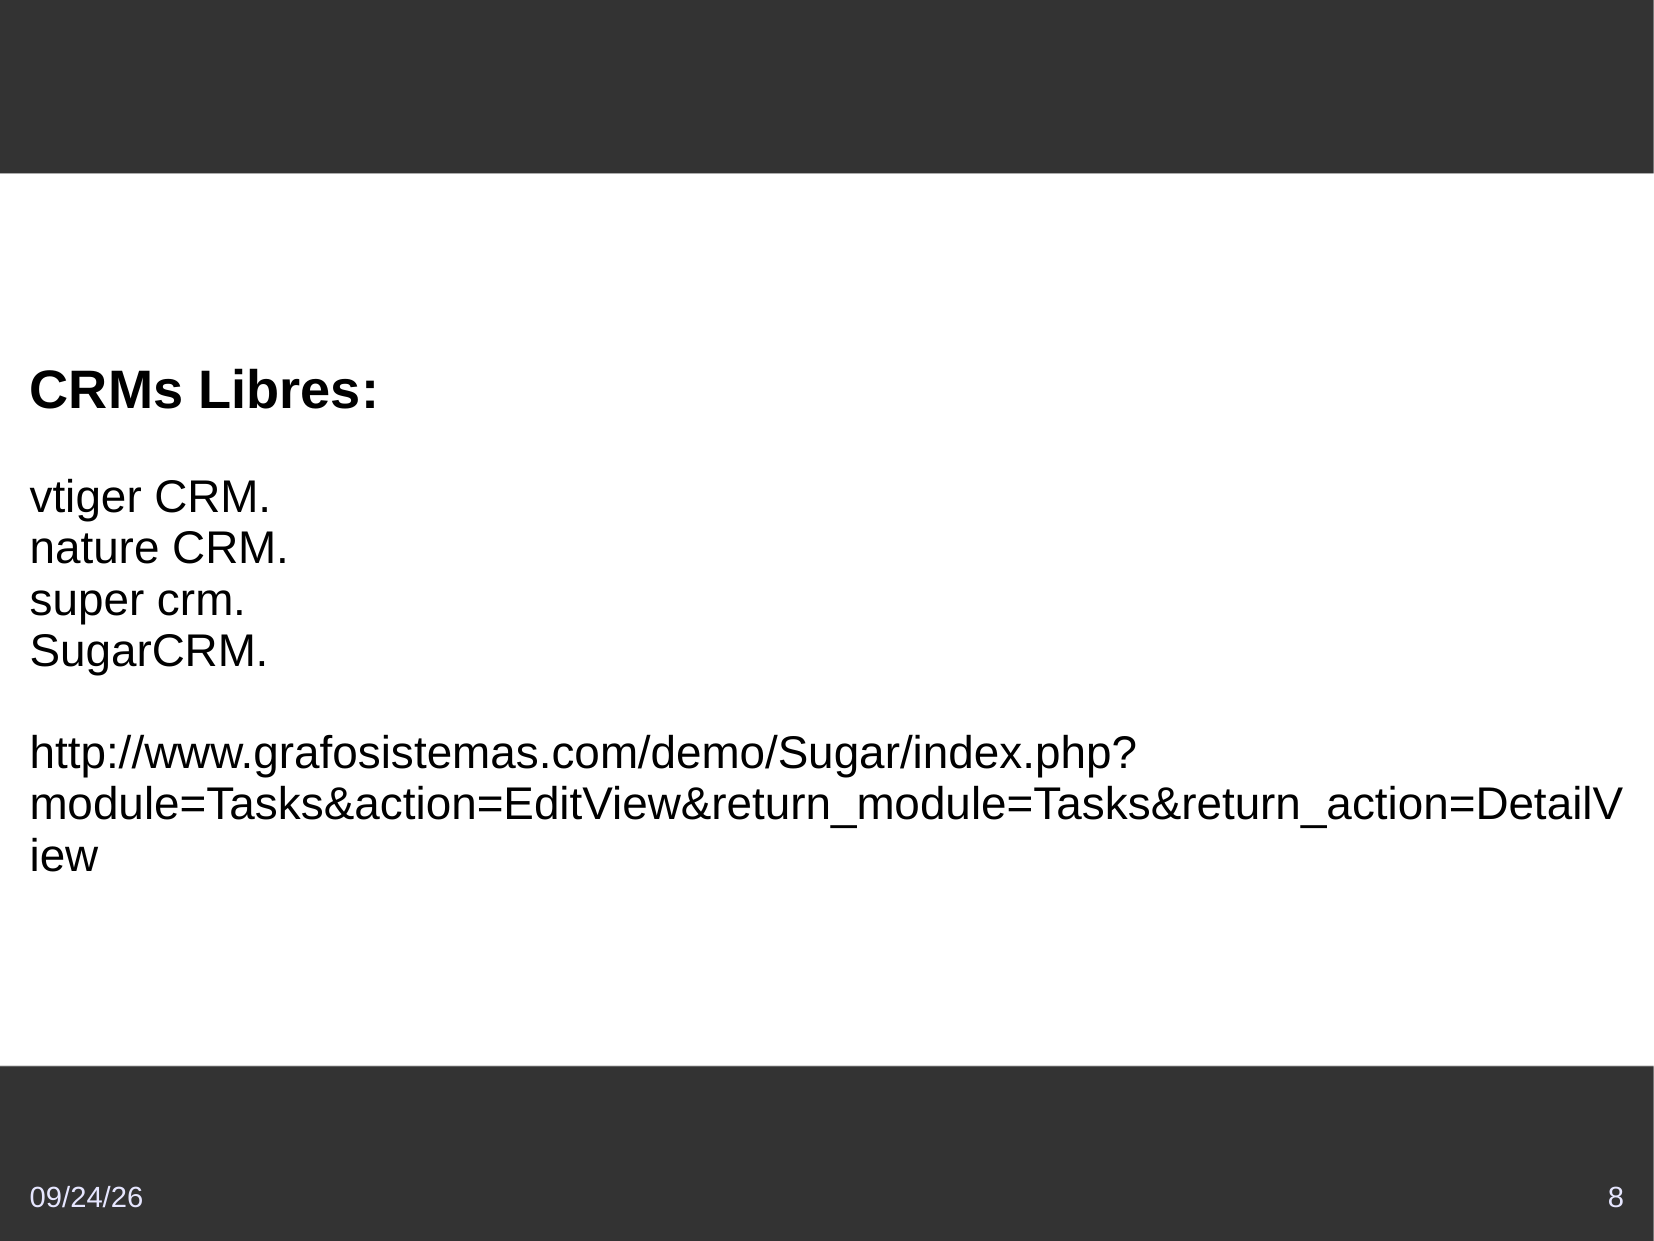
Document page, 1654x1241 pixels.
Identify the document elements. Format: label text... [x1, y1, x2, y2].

picture [0, 0, 1654, 1241]
title CRMs Libres: vtiger CRM. nature CRM. super crm. SugarCRM. http://www.grafosistemas.com/demo/Sugar/index.php?module=Tasks&action=EditView&return_module=Tasks&return_action=DetailView [29, 206, 1625, 1034]
